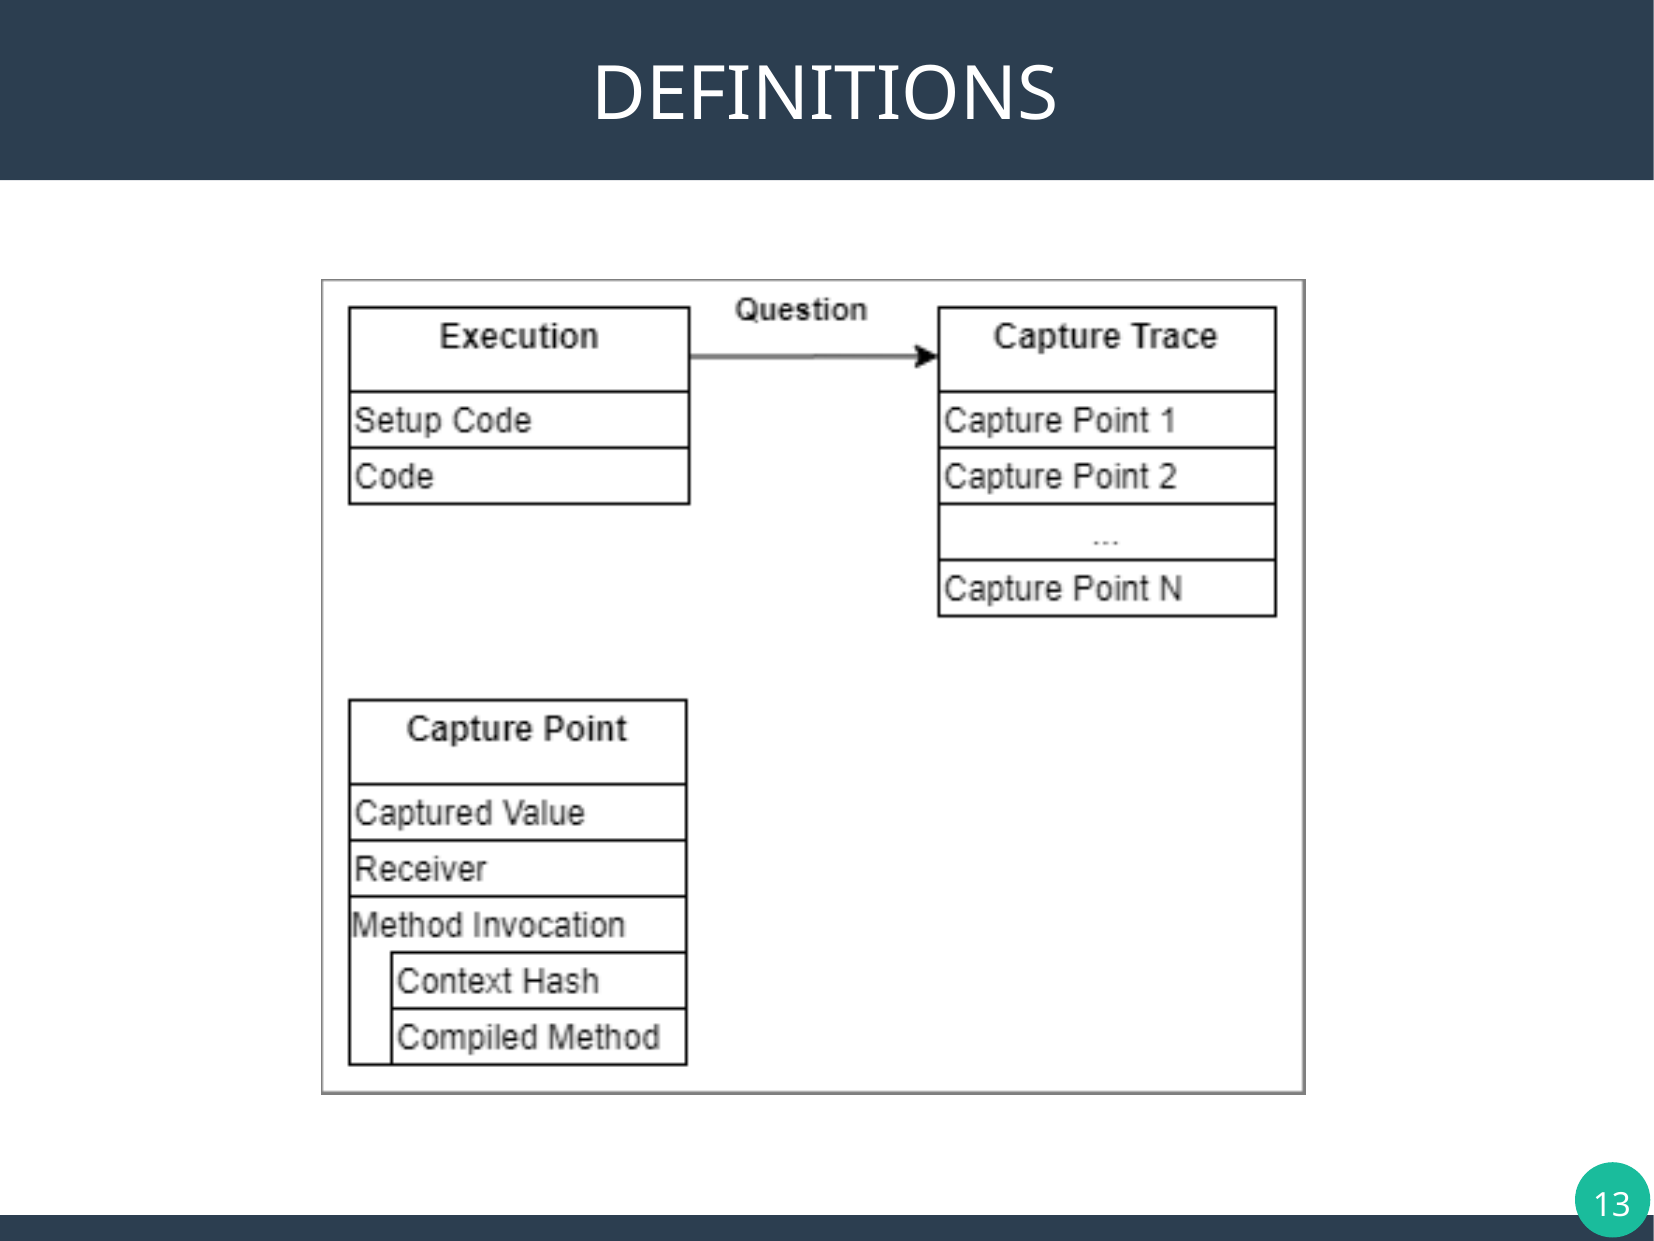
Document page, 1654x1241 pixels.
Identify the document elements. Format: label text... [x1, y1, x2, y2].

title Definitions [45, 30, 1606, 151]
picture [321, 279, 1306, 1096]
